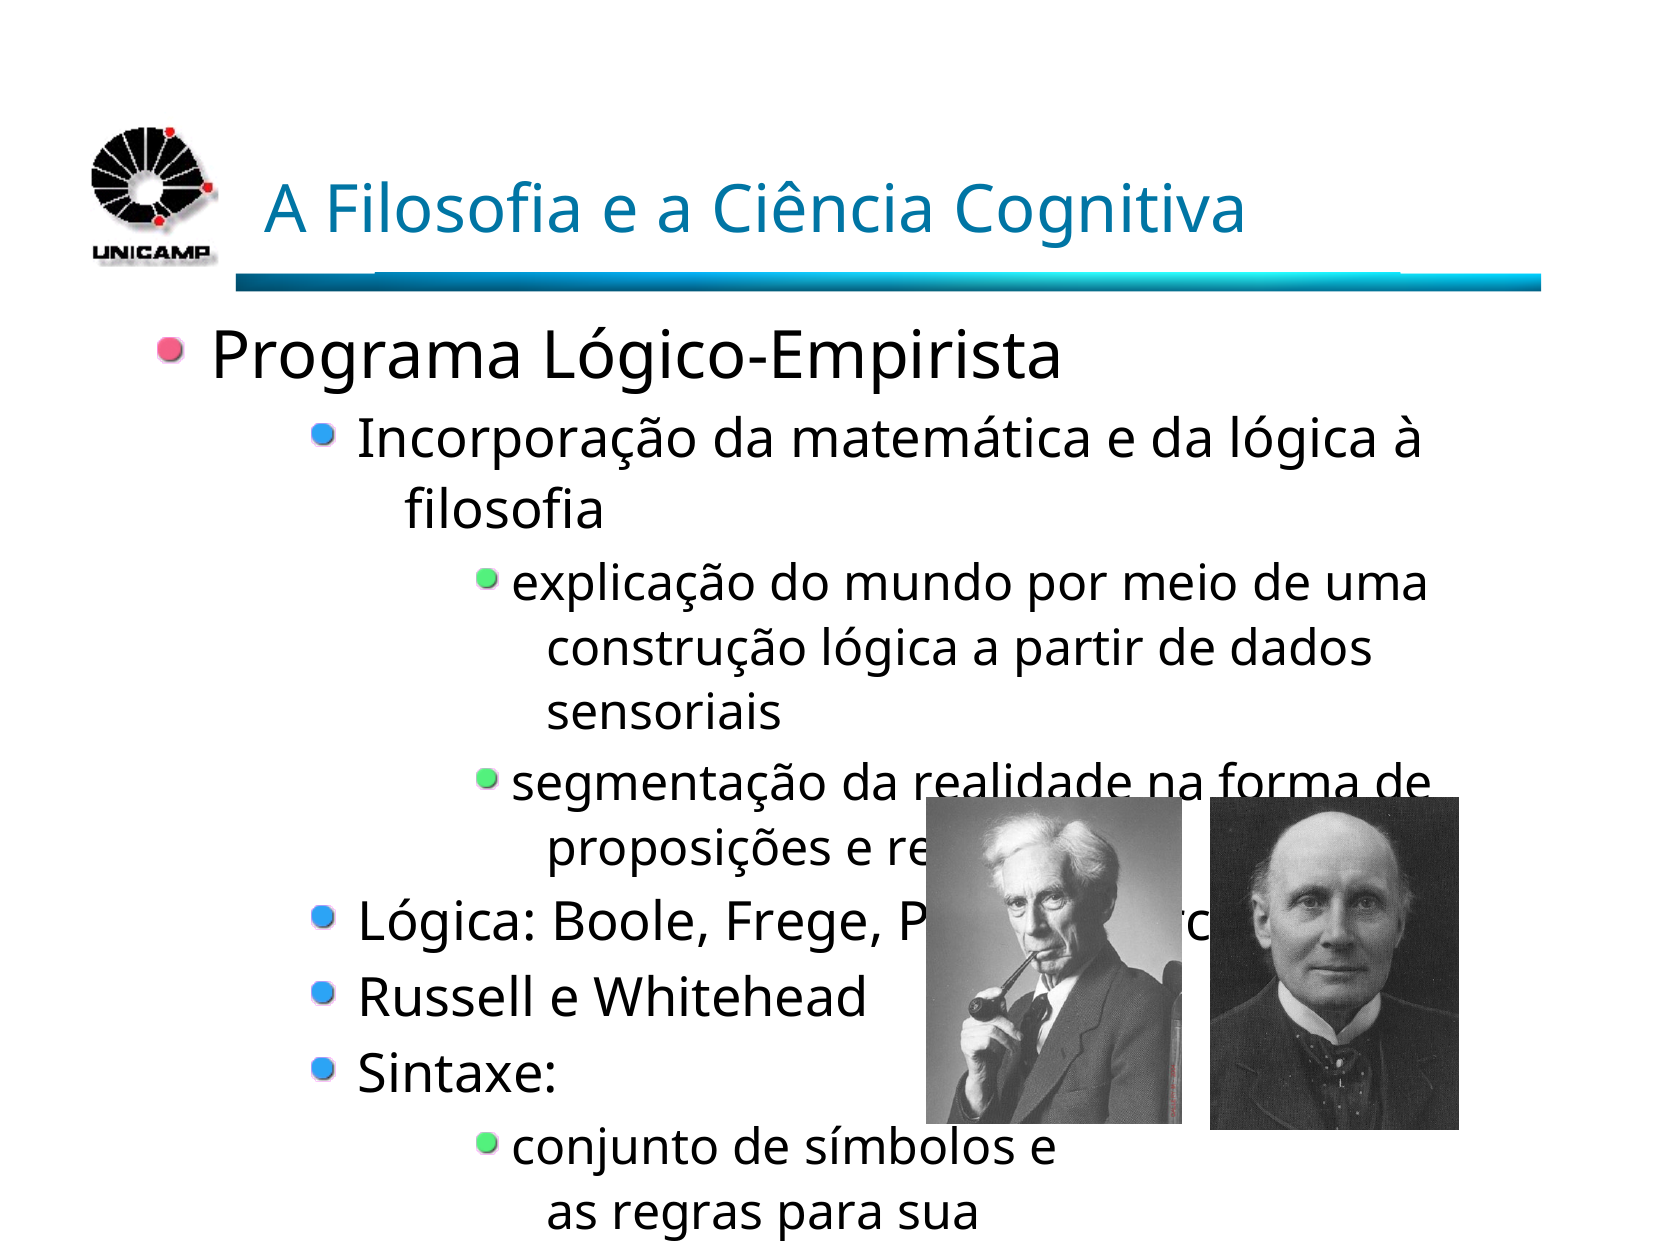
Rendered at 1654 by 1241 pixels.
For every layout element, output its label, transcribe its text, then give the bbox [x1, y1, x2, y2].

list Programa Lógico-Empirista Incorporação da matemática e da lógica à filosofia explicação do mundo por meio de uma construção lógica a partir de dados sensoriais segmentação da realidade na forma de proposições e regras Lógica: Boole, Frege, Peano, Peirce Russell e Whitehead Sintaxe: conjunto de símbolos e as regras para sua concatenação [121, 309, 1534, 1182]
title A Filosofia e a Ciência Cognitiva [264, 42, 1534, 250]
picture [125, 272, 1654, 295]
picture [1210, 797, 1459, 1130]
picture [926, 797, 1182, 1124]
